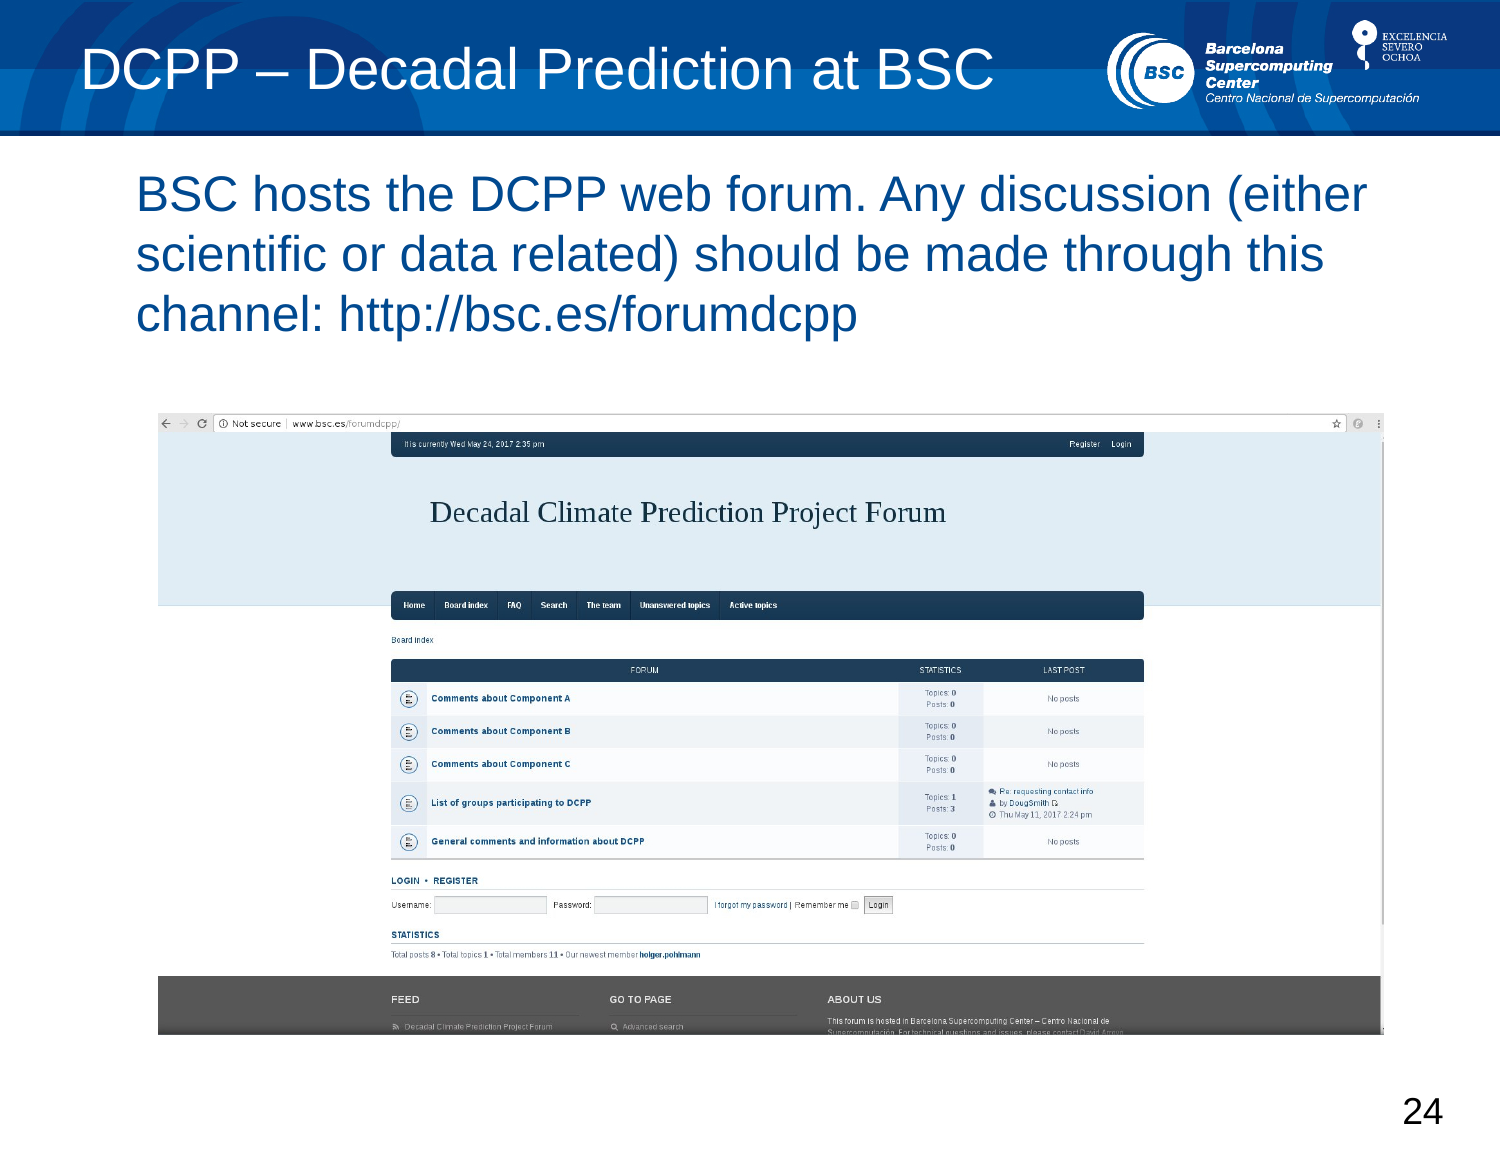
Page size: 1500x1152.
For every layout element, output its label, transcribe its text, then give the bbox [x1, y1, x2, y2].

title DCPP – Decadal Prediction at BSC [65, 23, 1081, 139]
picture [0, 0, 1500, 136]
list BSC hosts the DCPP web forum. Any discussion (either scientific or data related) should be made through this channel: http://bsc.es/forumdcpp [64, 161, 1432, 1068]
picture [158, 413, 1384, 1035]
